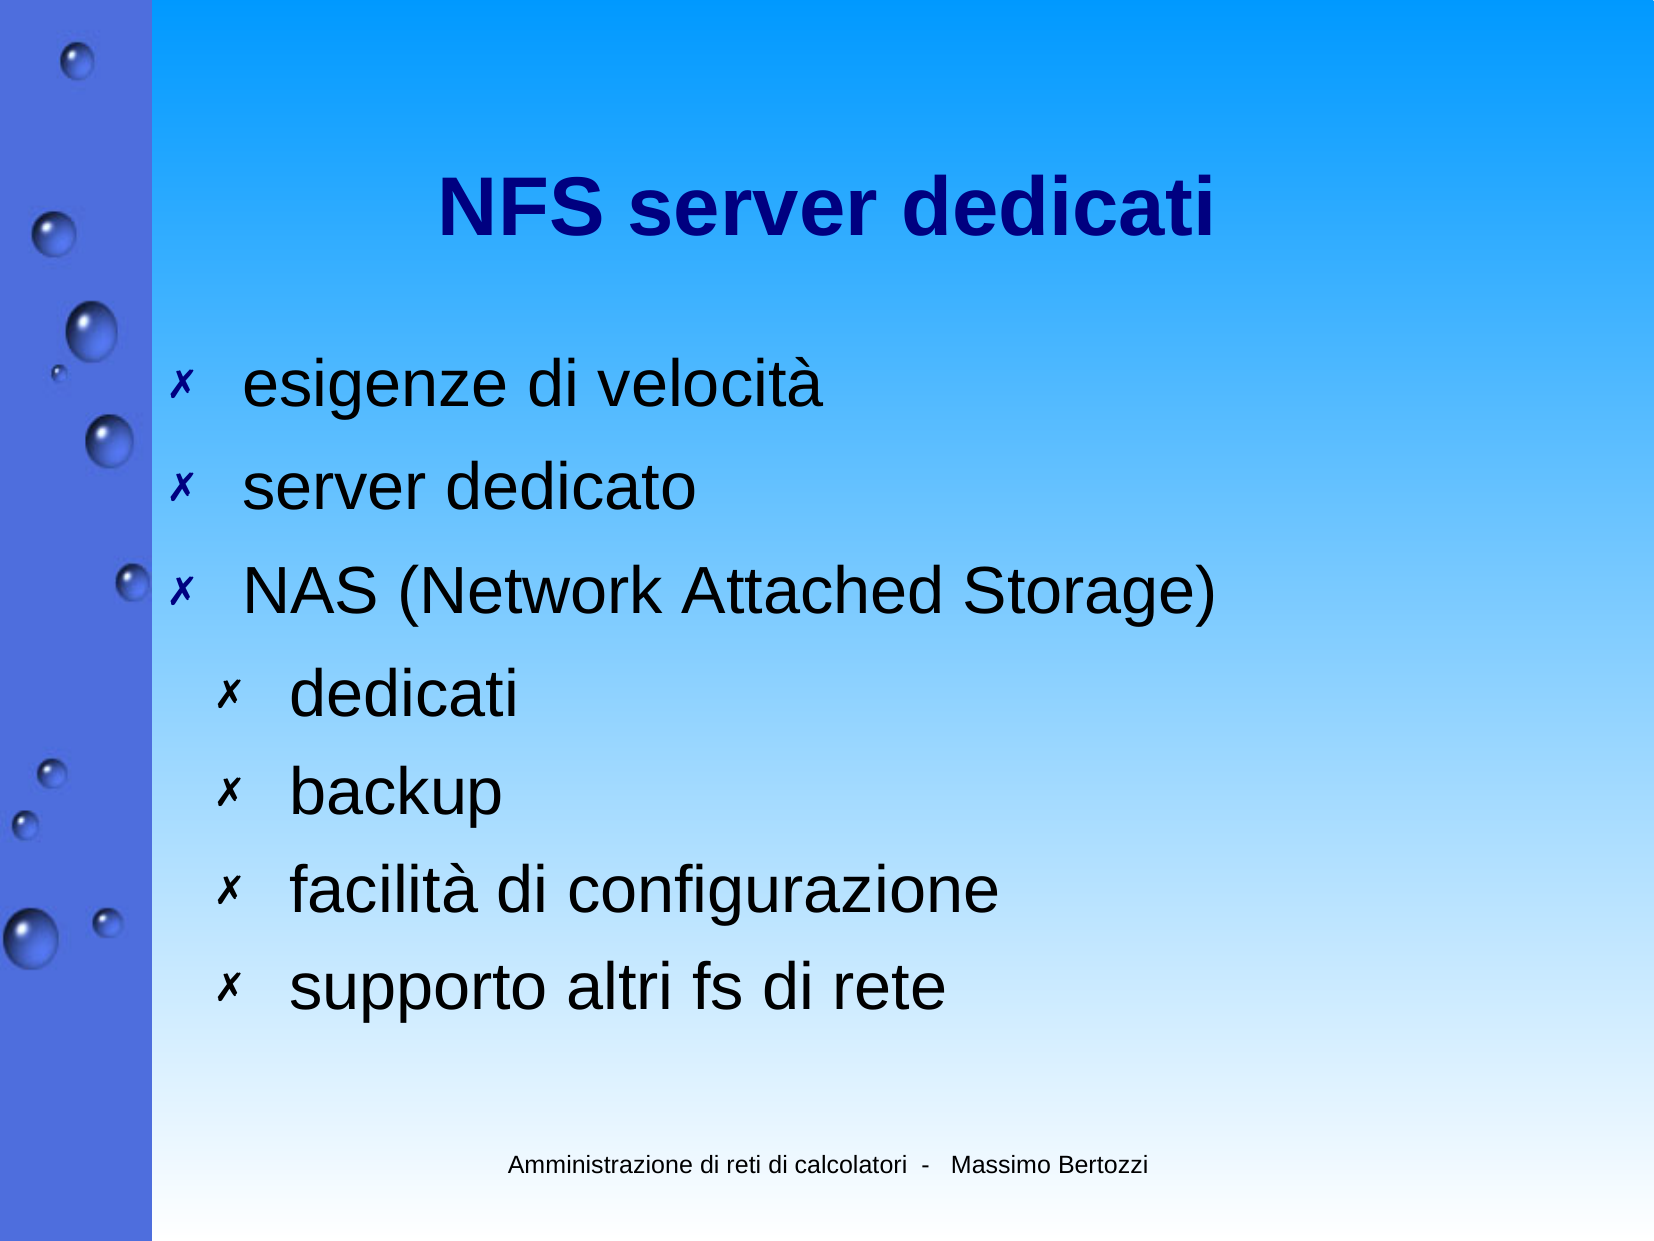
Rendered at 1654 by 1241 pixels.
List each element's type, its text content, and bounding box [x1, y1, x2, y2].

picture [0, 0, 152, 1241]
title NFS server dedicati [121, 102, 1534, 311]
list esigenze di velocità server dedicato NAS (Network Attached Storage) dedicati backup facilità di configurazione supporto altri fs di rete [159, 346, 1572, 1128]
